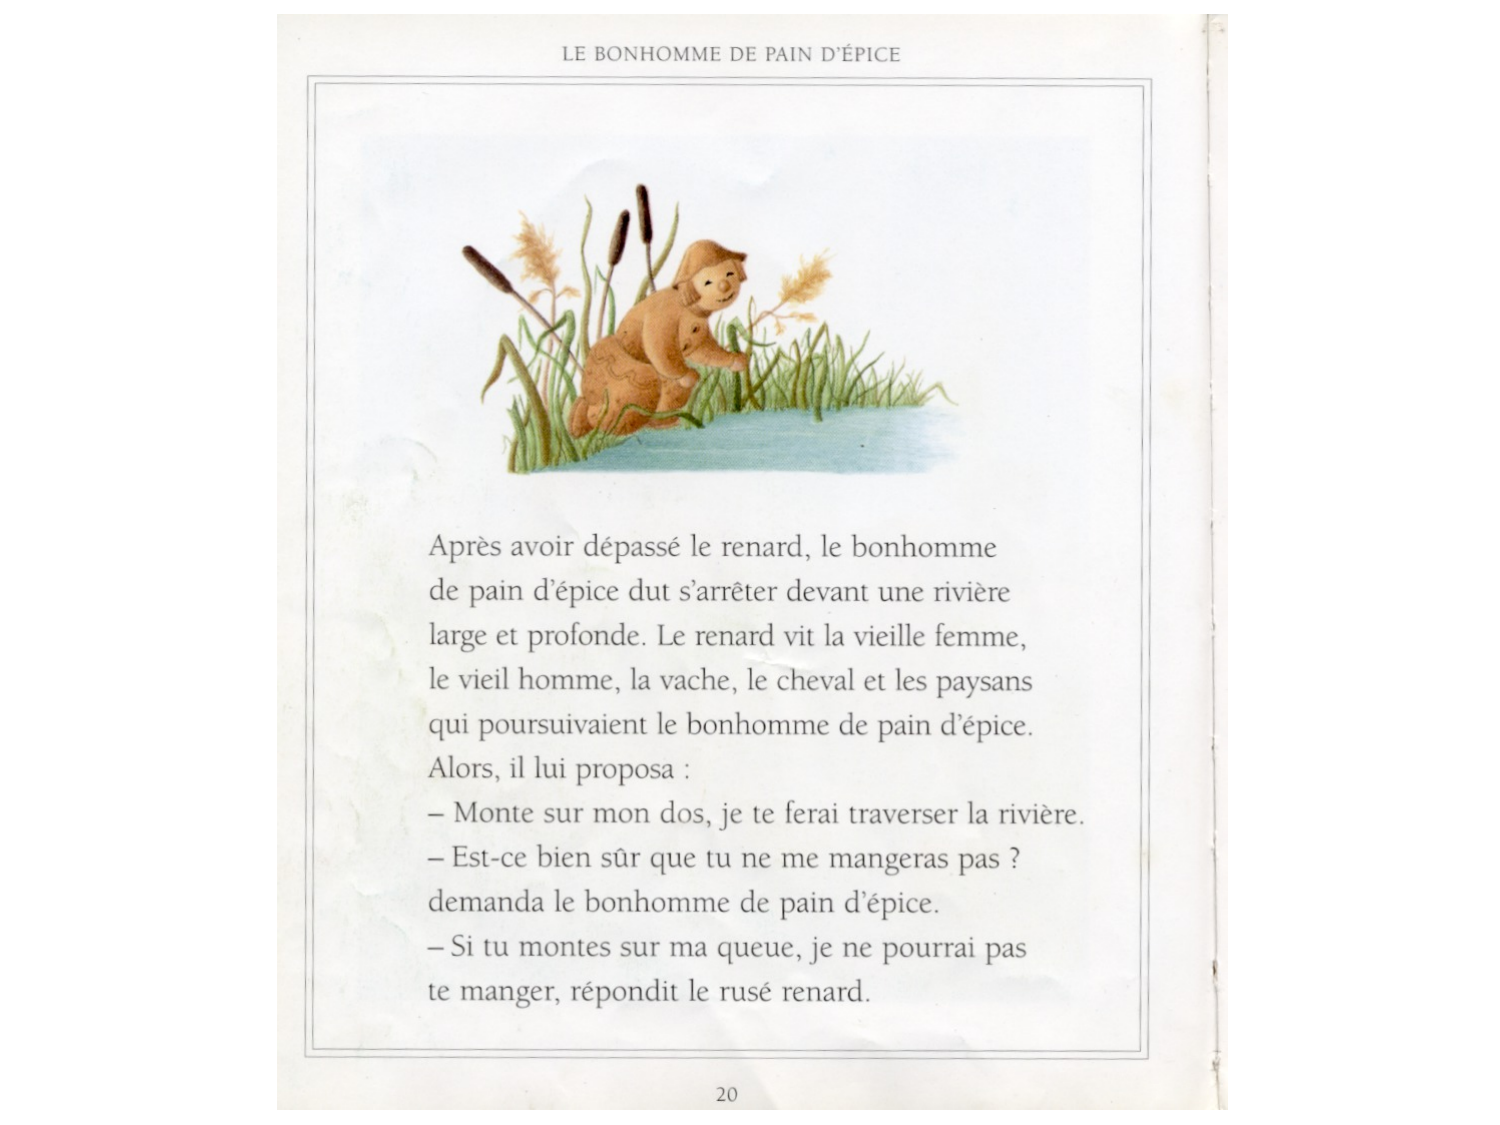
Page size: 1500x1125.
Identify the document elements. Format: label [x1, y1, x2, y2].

picture [277, 14, 1228, 1110]
